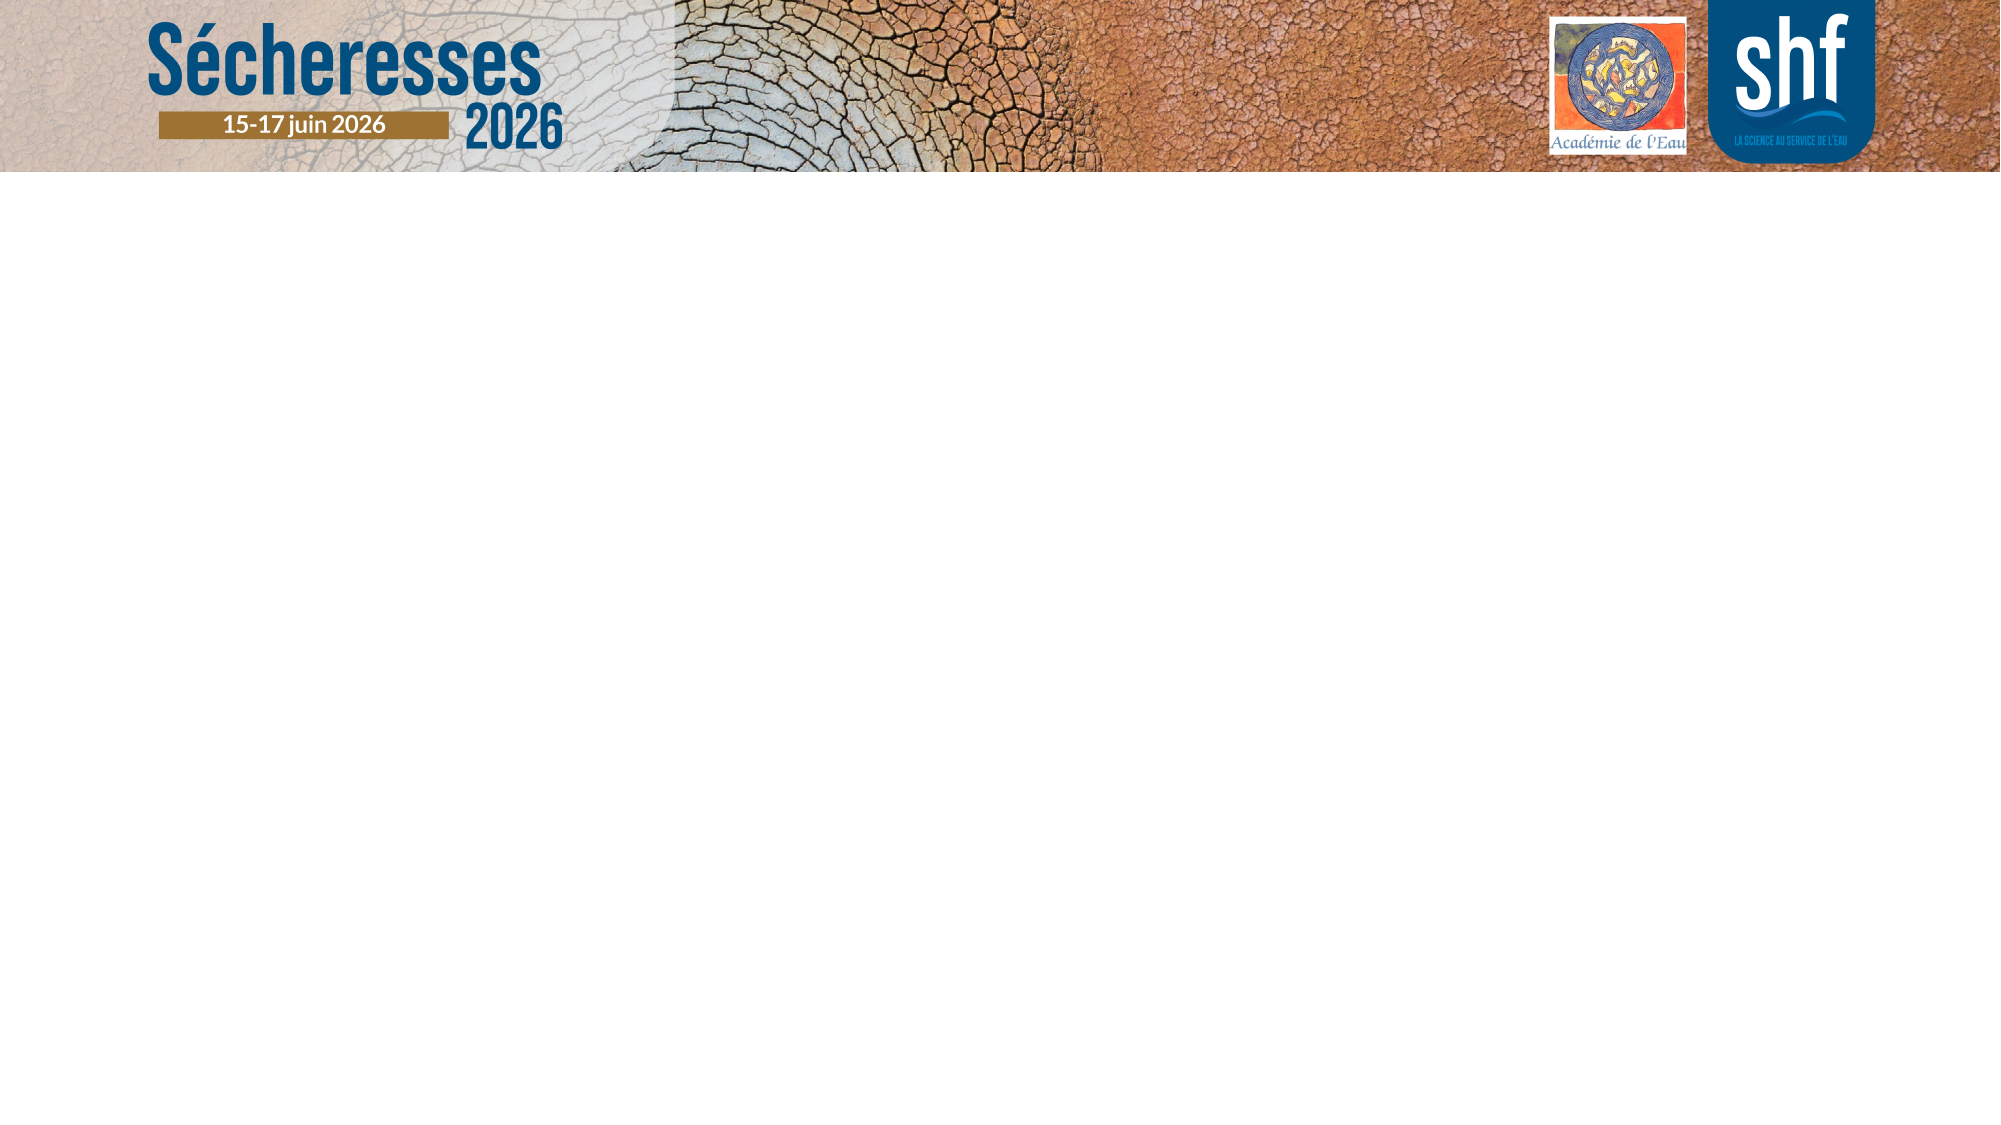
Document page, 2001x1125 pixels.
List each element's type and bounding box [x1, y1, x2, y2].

picture [0, 0, 2000, 172]
